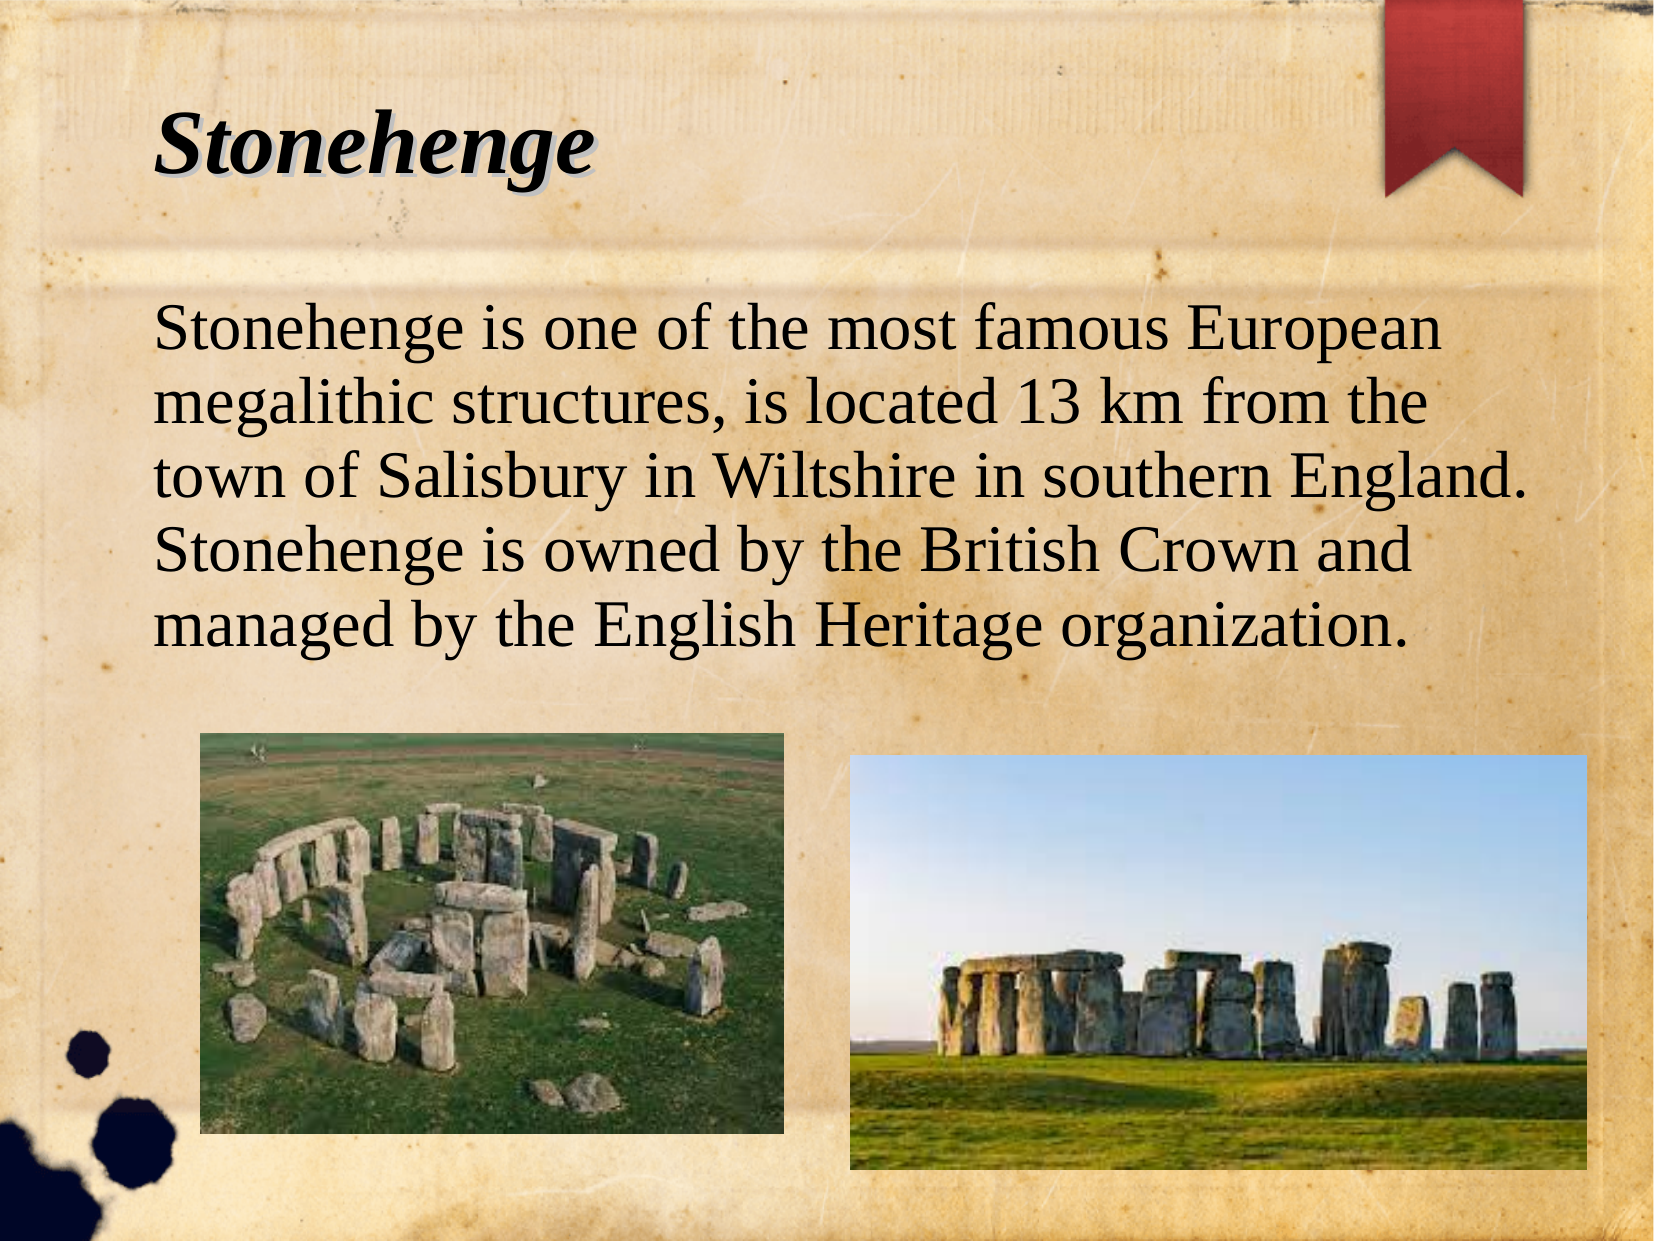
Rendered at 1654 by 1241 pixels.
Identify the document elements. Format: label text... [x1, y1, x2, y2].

title Stonehenge [82, 49, 1347, 237]
picture [0, 0, 1654, 1241]
list Stonehenge is one of the most famous European megalithic structures, is located 13 km from the town of Salisbury in Wiltshire in southern England. Stonehenge is owned by the British Crown and managed by the English Heritage organization. [82, 290, 1548, 886]
